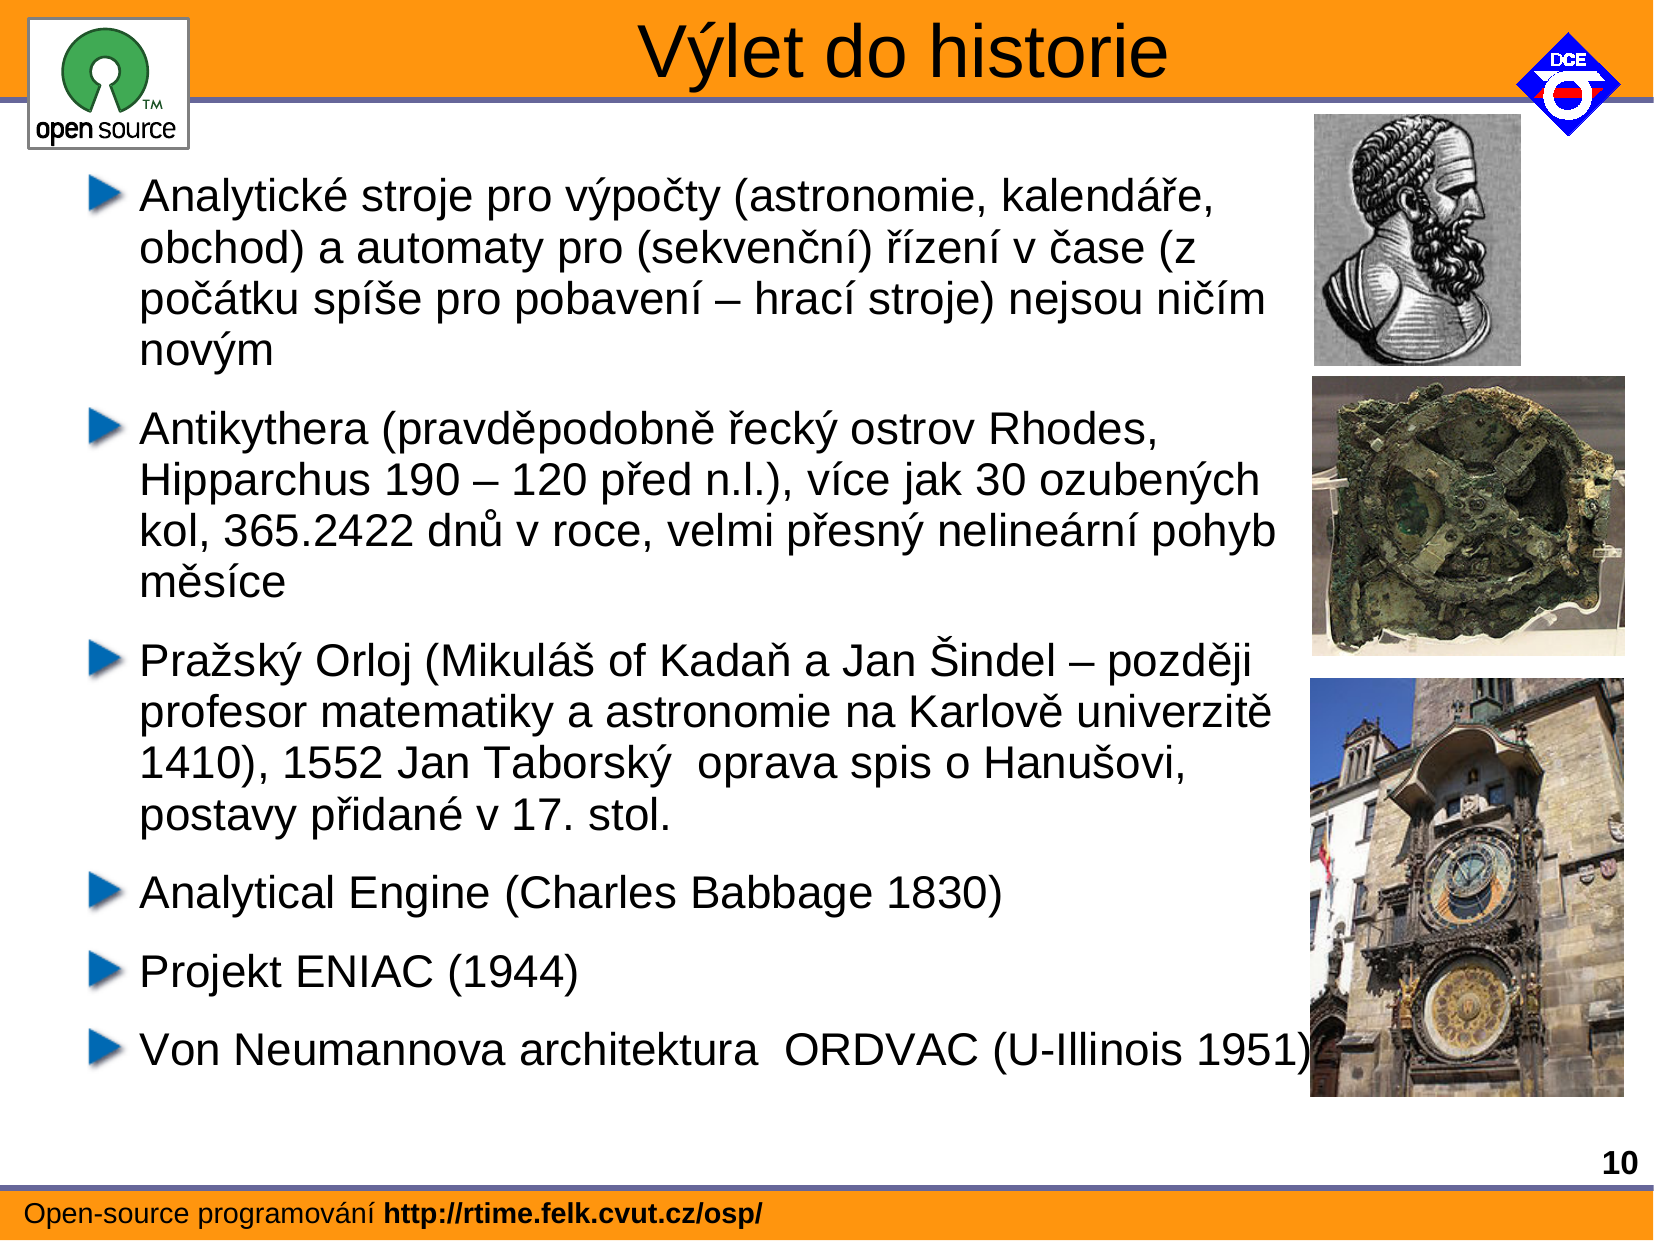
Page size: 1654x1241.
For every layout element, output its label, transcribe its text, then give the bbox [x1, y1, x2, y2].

title Výlet do historie [178, 4, 1631, 98]
picture [1312, 376, 1625, 656]
picture [1310, 678, 1624, 1097]
picture [1314, 114, 1521, 366]
list Analytické stroje pro výpočty (astronomie, kalendáře, obchod) a automaty pro (sekvenční) řízení v čase (z počátku spíše pro pobavení – hrací stroje) nejsou ničím novým Antikythera (pravděpodobně řecký ostrov Rhodes, Hipparchus 190 – 120 před n.l.), více jak 30 ozubených kol, 365.2422 dnů v roce, velmi přesný nelineární pohyb měsíce Pražský Orloj (Mikuláš of Kadaň a Jan Šindel – později profesor matematiky a astronomie na Karlově univerzitě 1410), 1552 Jan Taborský oprava spis o Hanušovi, postavy přidané v 17. stol. Analytical Engine (Charles Babbage 1830) Projekt ENIAC (1944) Von Neumannova architektura ORDVAC (U-Illinois 1951) [68, 170, 1327, 1193]
